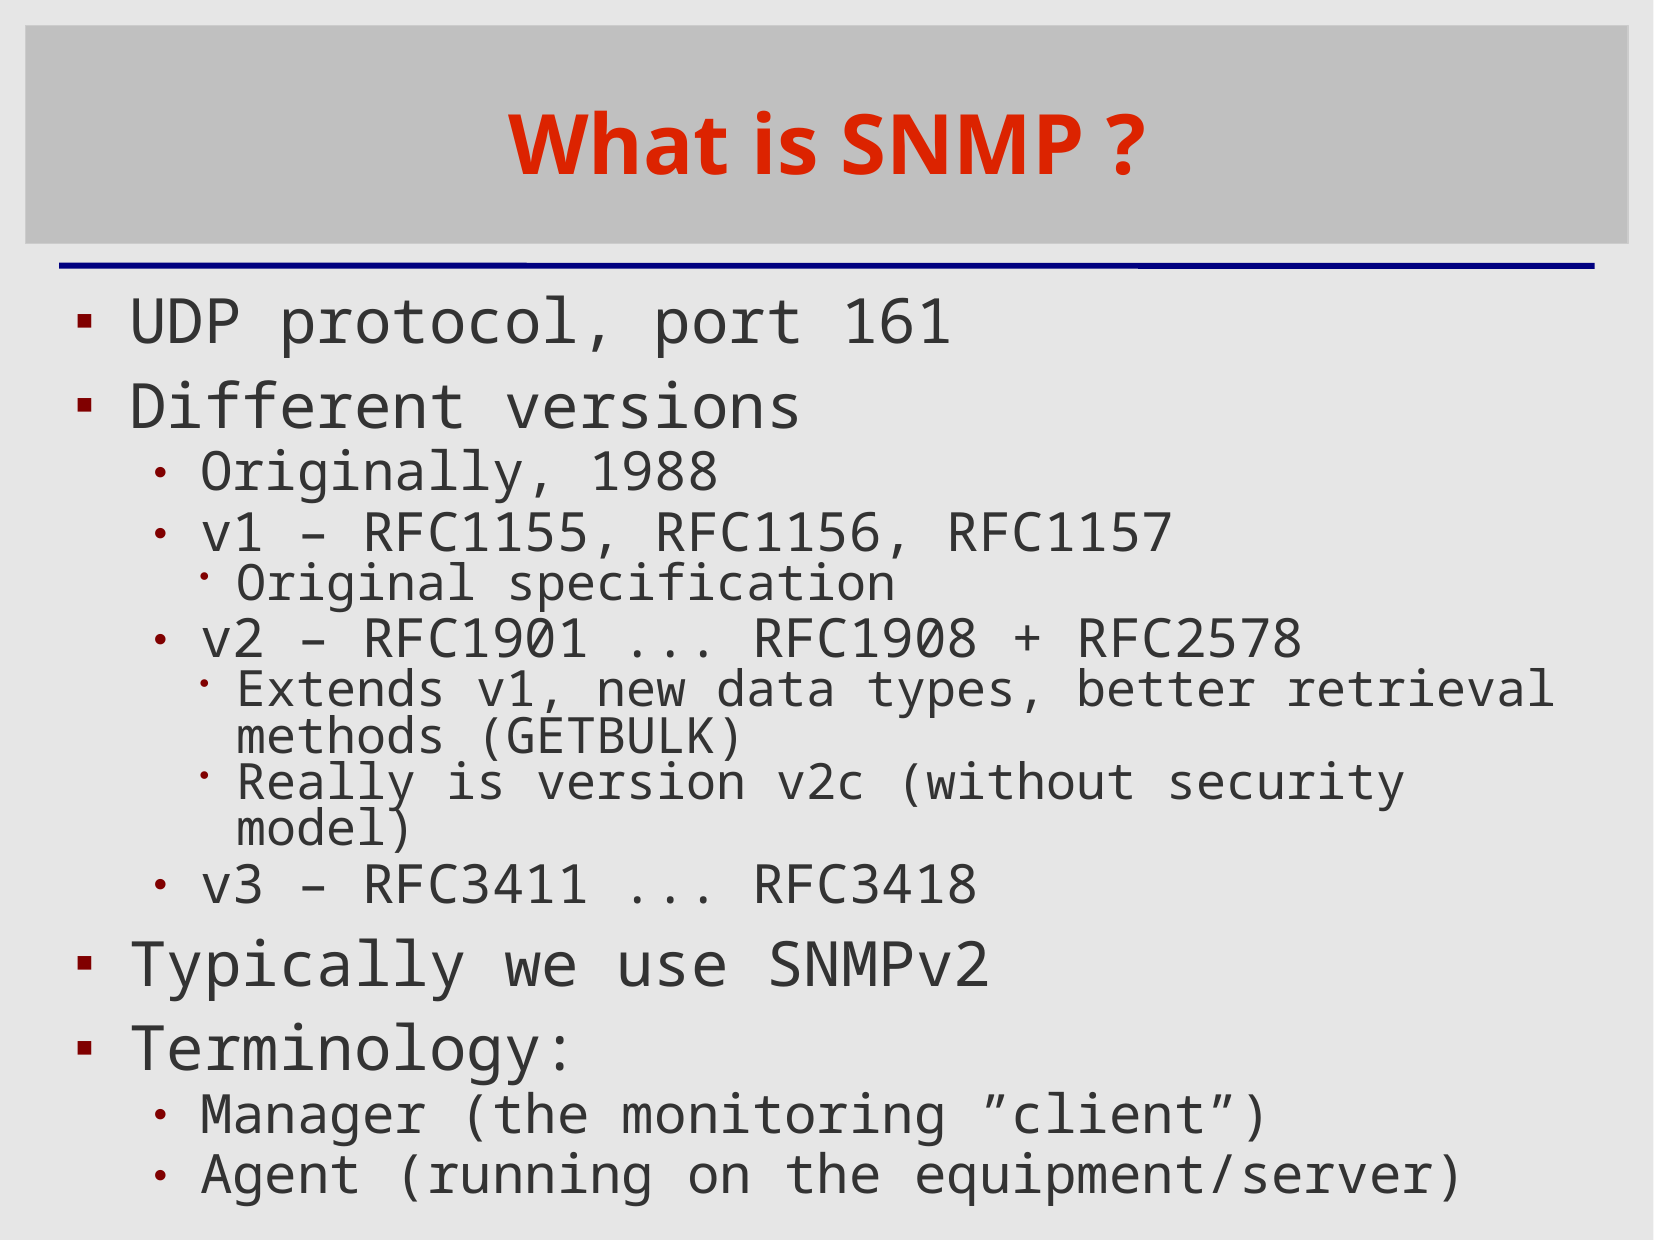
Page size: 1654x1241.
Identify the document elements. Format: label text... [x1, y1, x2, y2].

list UDP protocol, port 161 Different versions Originally, 1988 v1 – RFC1155, RFC1156, RFC1157 Original specification v2 – RFC1901 ... RFC1908 + RFC2578 Extends v1, new data types, better retrieval methods (GETBULK) Really is version v2c (without security model) v3 – RFC3411 ... RFC3418 Typically we use SNMPv2 Terminology: Manager (the monitoring ”client”) Agent (running on the equipment/server) [59, 283, 1595, 1207]
title What is SNMP ? [121, 46, 1534, 254]
